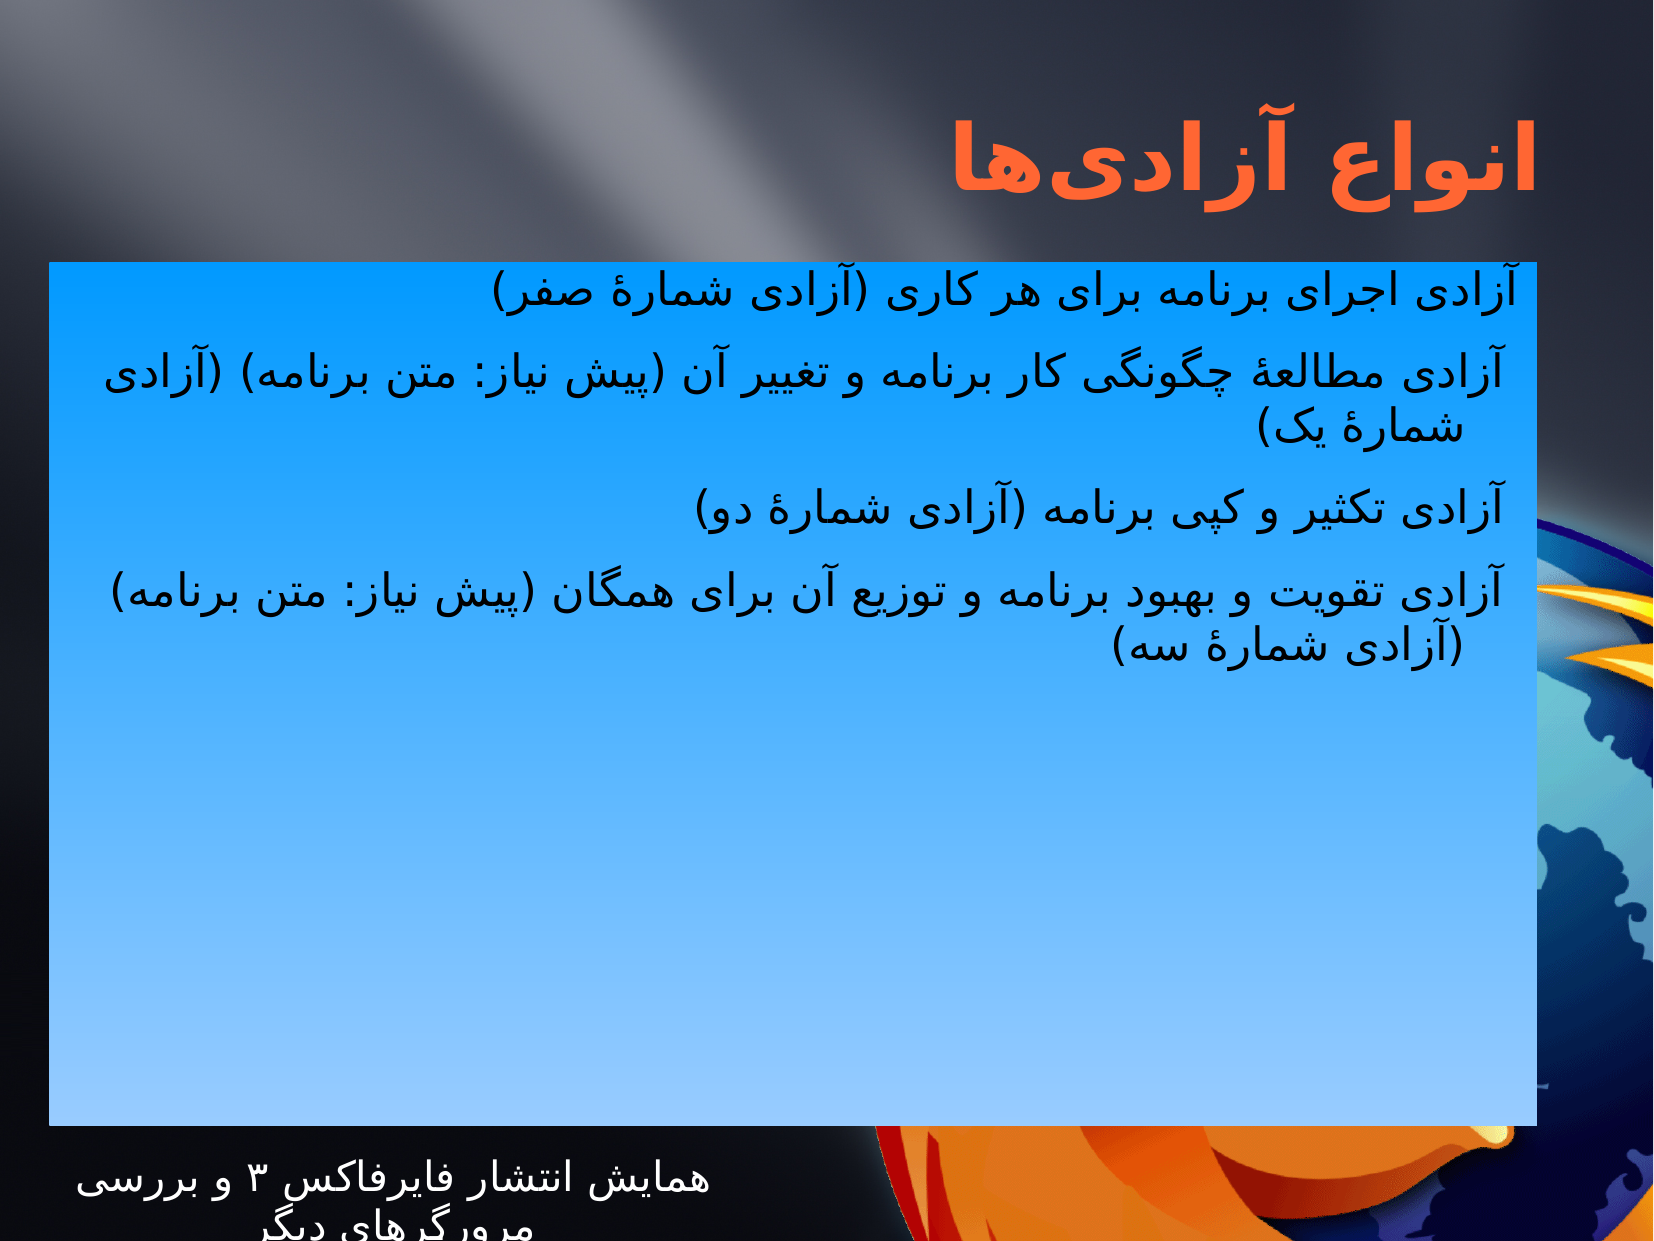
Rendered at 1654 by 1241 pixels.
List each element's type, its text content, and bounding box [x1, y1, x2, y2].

title انواع آزادی‌ها [149, 55, 1575, 263]
picture [0, 0, 1654, 1241]
list آزادی اجرای برنامه برای هر کاری (آزادی شمارهٔ صفر) آزادی مطالعهٔ چگونگی کار برنامه و تغییر آن (پیش نیاز: متن برنامه) (آزادی شمارهٔ یک) آزادی تکثیر و کپی برنامه (آزادی شمارهٔ دو) آزادی تقویت و بهبود برنامه و توزیع آن برای همگان (پیش نیاز: متن برنامه) (آزادی شمارهٔ سه) [49, 262, 1537, 1126]
picture [521, 1231, 528, 1237]
